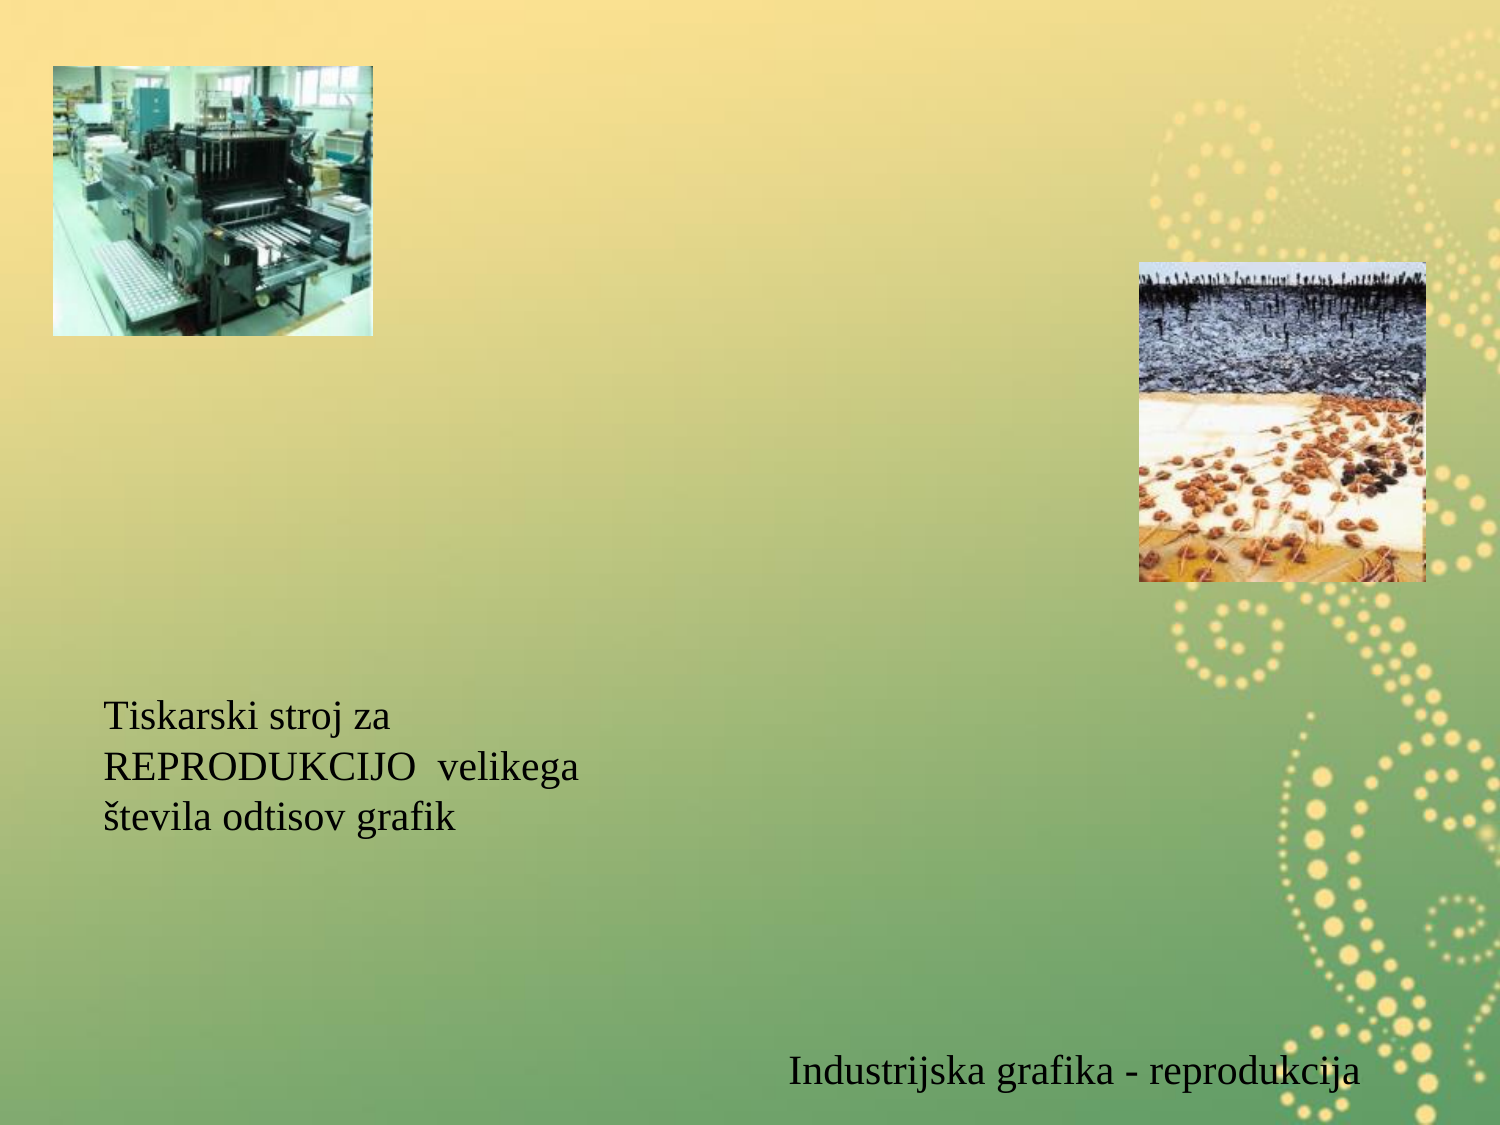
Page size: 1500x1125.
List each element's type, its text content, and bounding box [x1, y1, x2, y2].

picture [0, 0, 1500, 1125]
text_box [1139, 262, 1426, 583]
text_box Industrijska grafika - reprodukcija [773, 1034, 1447, 1101]
text_box Tiskarski stroj za REPRODUKCIJO velikega števila odtisov grafik [88, 680, 609, 847]
text_box [53, 66, 373, 337]
